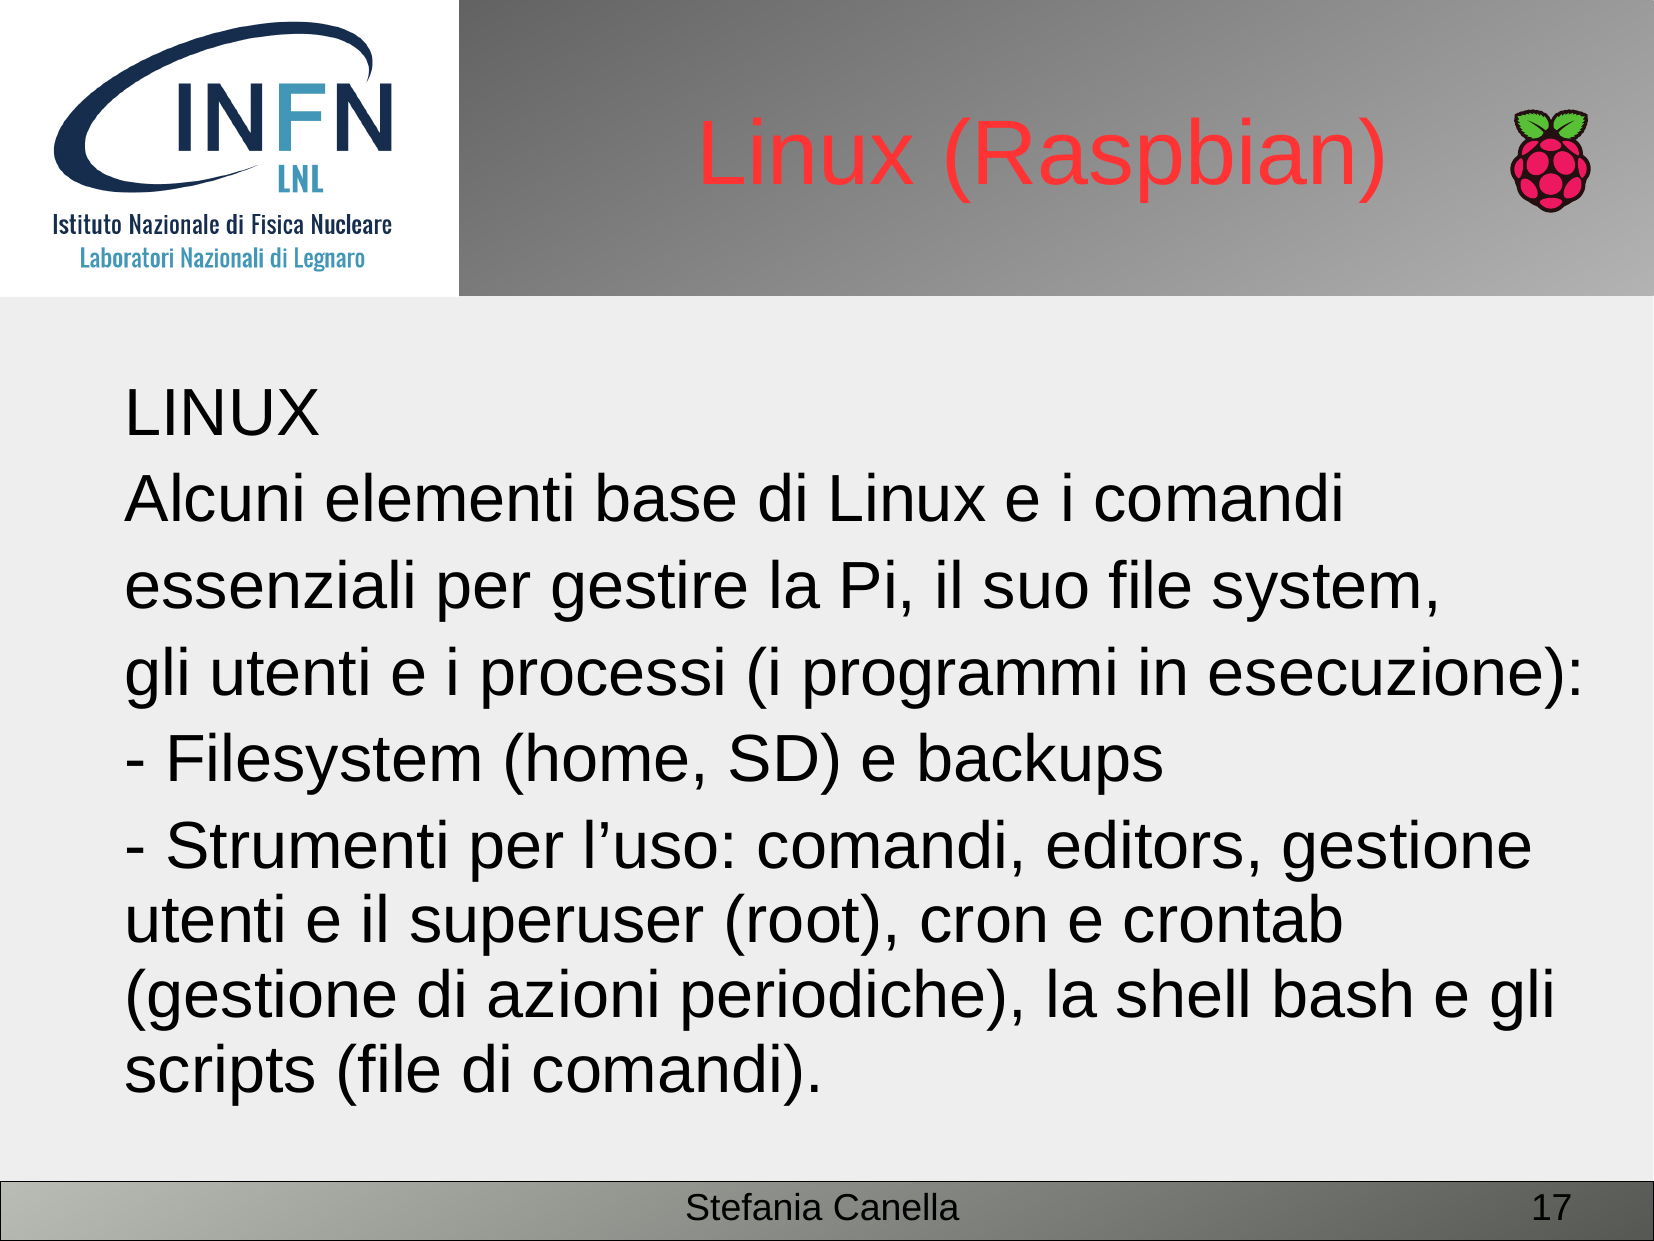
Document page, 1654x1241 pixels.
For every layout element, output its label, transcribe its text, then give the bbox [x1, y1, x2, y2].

picture [0, 0, 459, 297]
subtitle LINUX Alcuni elementi base di Linux e i comandi essenziali per gestire la Pi, il suo file system, gli utenti e i processi (i programmi in esecuzione): - Filesystem (home, SD) e backups - Strumenti per l’uso: comandi, editors, gestione utenti e il superuser (root), cron e crontab (gestione di azioni periodiche), la shell bash e gli scripts (file di comandi). [65, 331, 1588, 1150]
text_box [984, 1181, 1516, 1241]
text_box [459, 0, 1654, 296]
text_box [0, 1181, 670, 1241]
title Linux (Raspbian) [459, 49, 1571, 257]
text_box Stefania Canella [670, 1178, 984, 1241]
text_box <number> [1516, 1178, 1654, 1241]
